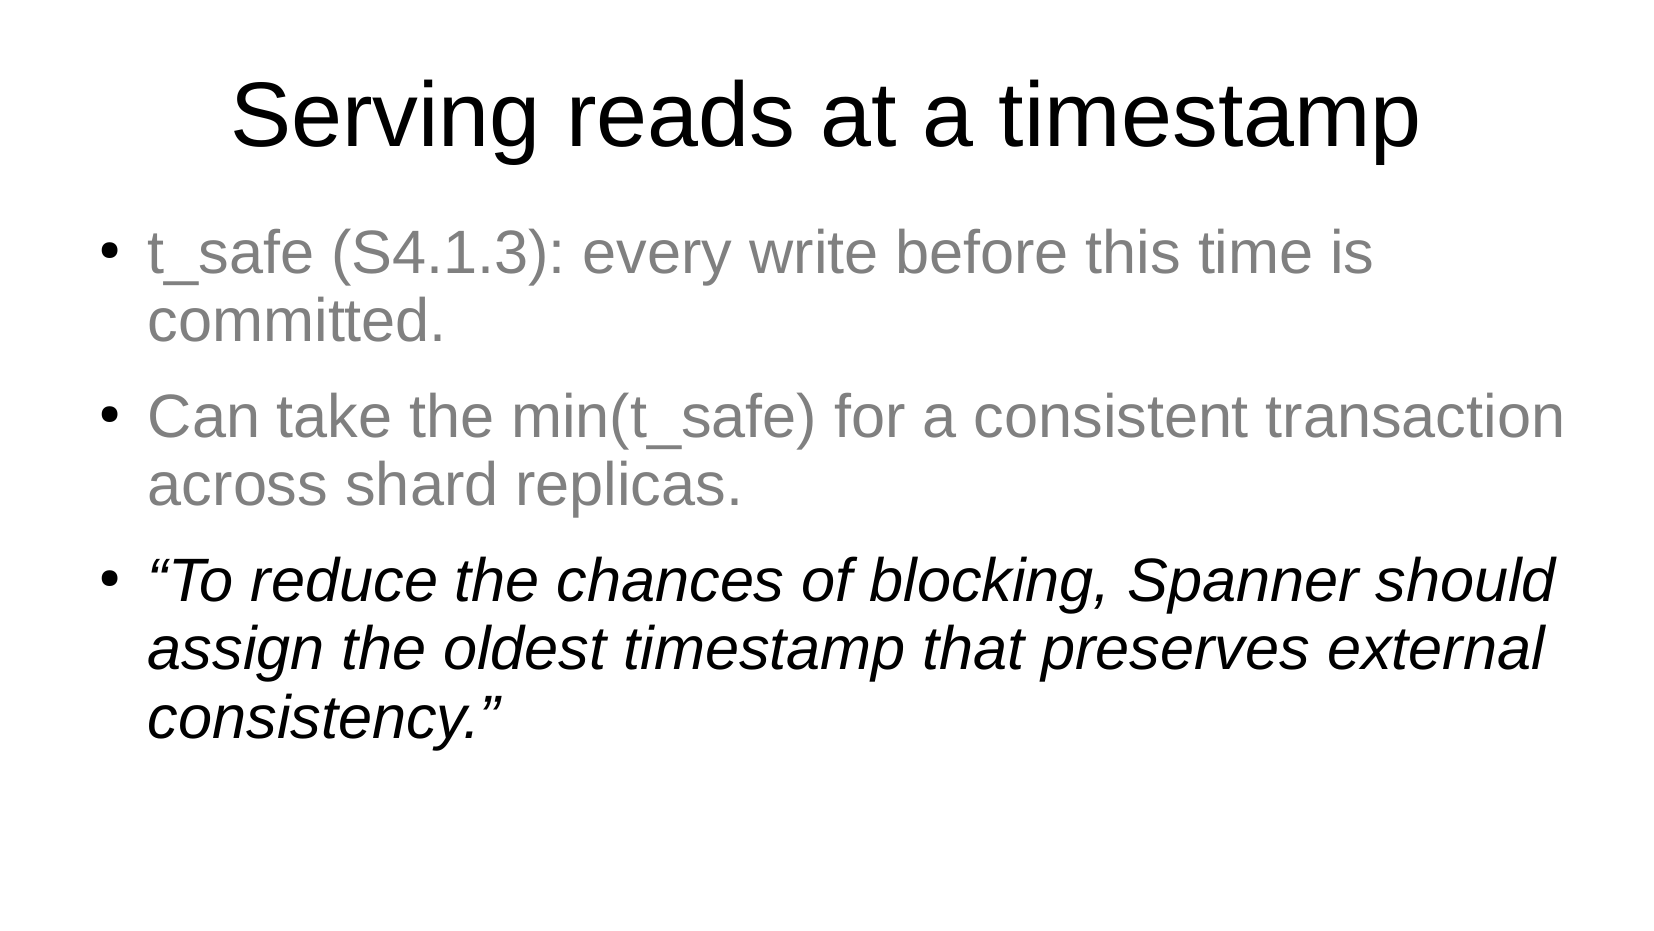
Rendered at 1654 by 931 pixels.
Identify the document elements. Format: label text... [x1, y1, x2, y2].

title Serving reads at a timestamp [82, 37, 1571, 193]
list t_safe (S4.1.3): every write before this time is committed. Can take the min(t_safe) for a consistent transaction across shard replicas. “To reduce the chances of blocking, Spanner should assign the oldest timestamp that preserves external consistency.” [82, 217, 1571, 758]
